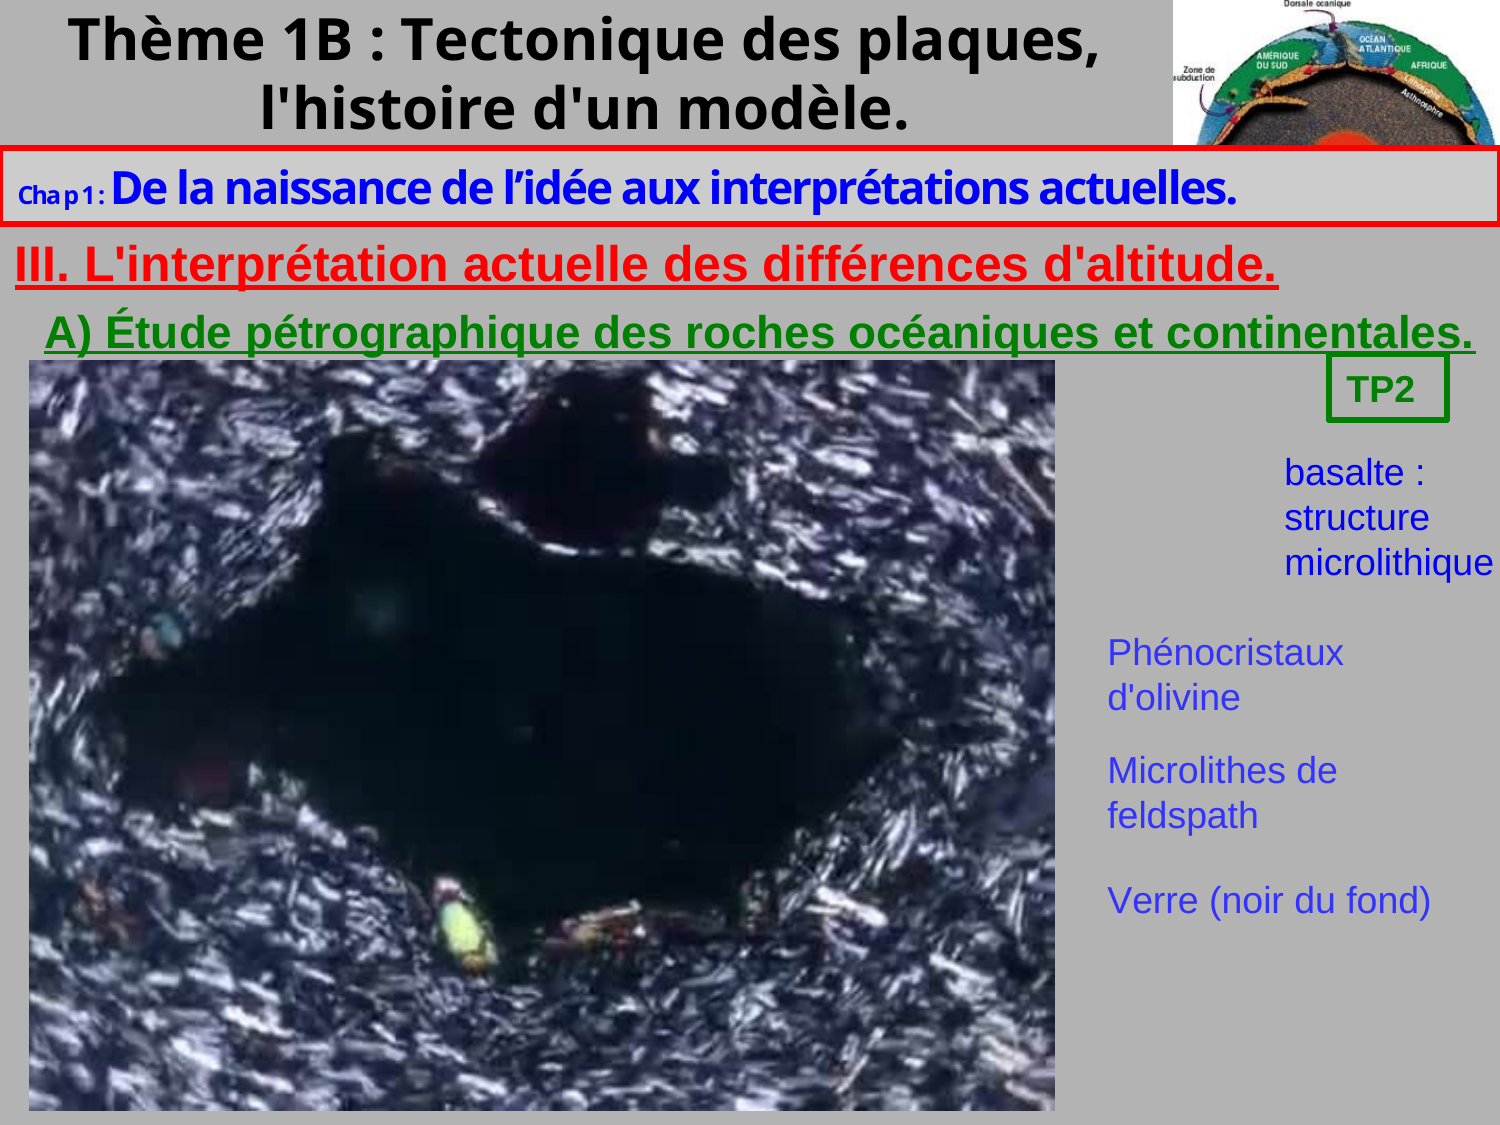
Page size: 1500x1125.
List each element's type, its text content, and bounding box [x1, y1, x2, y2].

text_box Phénocristaux d'olivine [1092, 620, 1500, 725]
text_box Cha p 1 : De la naissance de l’idée aux interprétations actuelles. [0, 147, 1500, 224]
text_box III. L'interprétation actuelle des différences d'altitude. [0, 224, 1418, 300]
text_box basalte : structure microlithique [1269, 440, 1500, 591]
text_box TP2 [1328, 354, 1447, 421]
text_box Thème 1B : Tectonique des plaques, l'histoire d'un modèle. [0, 0, 1173, 147]
text_box A) Étude pétrographique des roches océaniques et continentales. [29, 295, 1500, 366]
picture [1173, 0, 1500, 147]
picture [29, 360, 1055, 1111]
text_box Microlithes de feldspath [1092, 738, 1500, 844]
text_box Verre (noir du fond) [1092, 868, 1500, 929]
